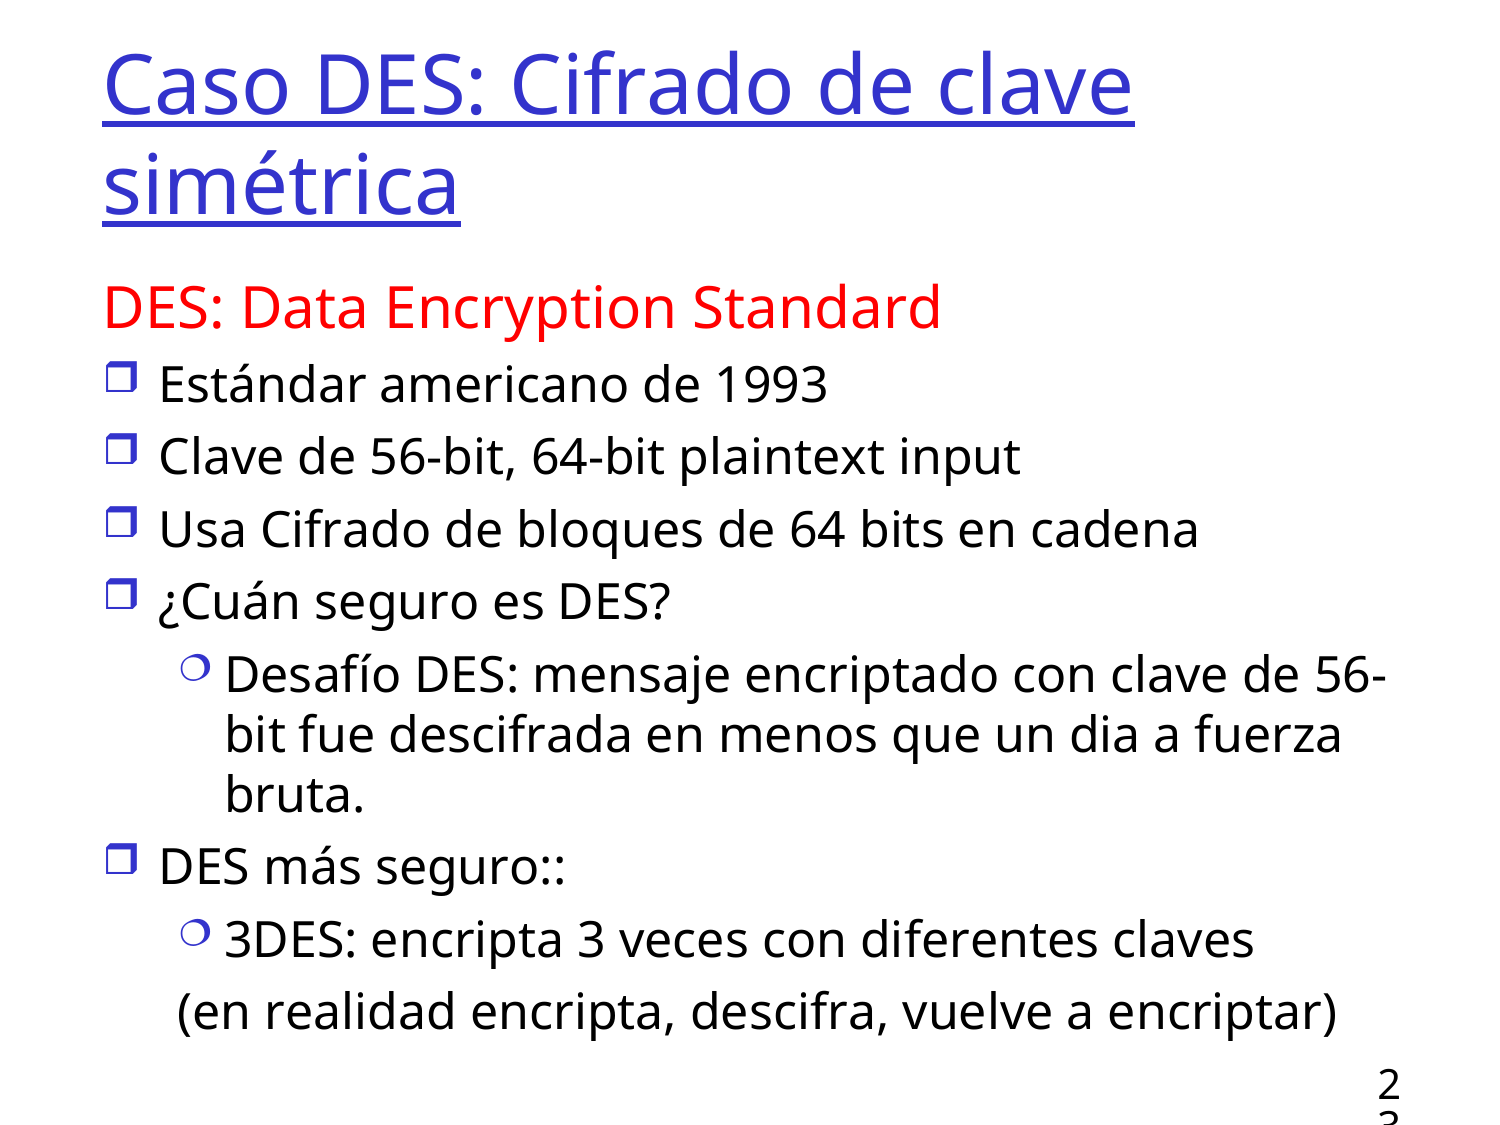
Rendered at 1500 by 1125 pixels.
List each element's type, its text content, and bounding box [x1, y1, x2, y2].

list DES: Data Encryption Standard Estándar americano de 1993 Clave de 56-bit, 64-bit plaintext input Usa Cifrado de bloques de 64 bits en cadena ¿Cuán seguro es DES? Desafío DES: mensaje encriptado con clave de 56-bit fue descifrada en menos que un dia a fuerza bruta. DES más seguro:: 3DES: encripta 3 veces con diferentes claves (en realidad encripta, descifra, vuelve a encriptar) [87, 262, 1425, 1059]
title Caso DES: Cifrado de clave simétrica [87, 15, 1363, 247]
